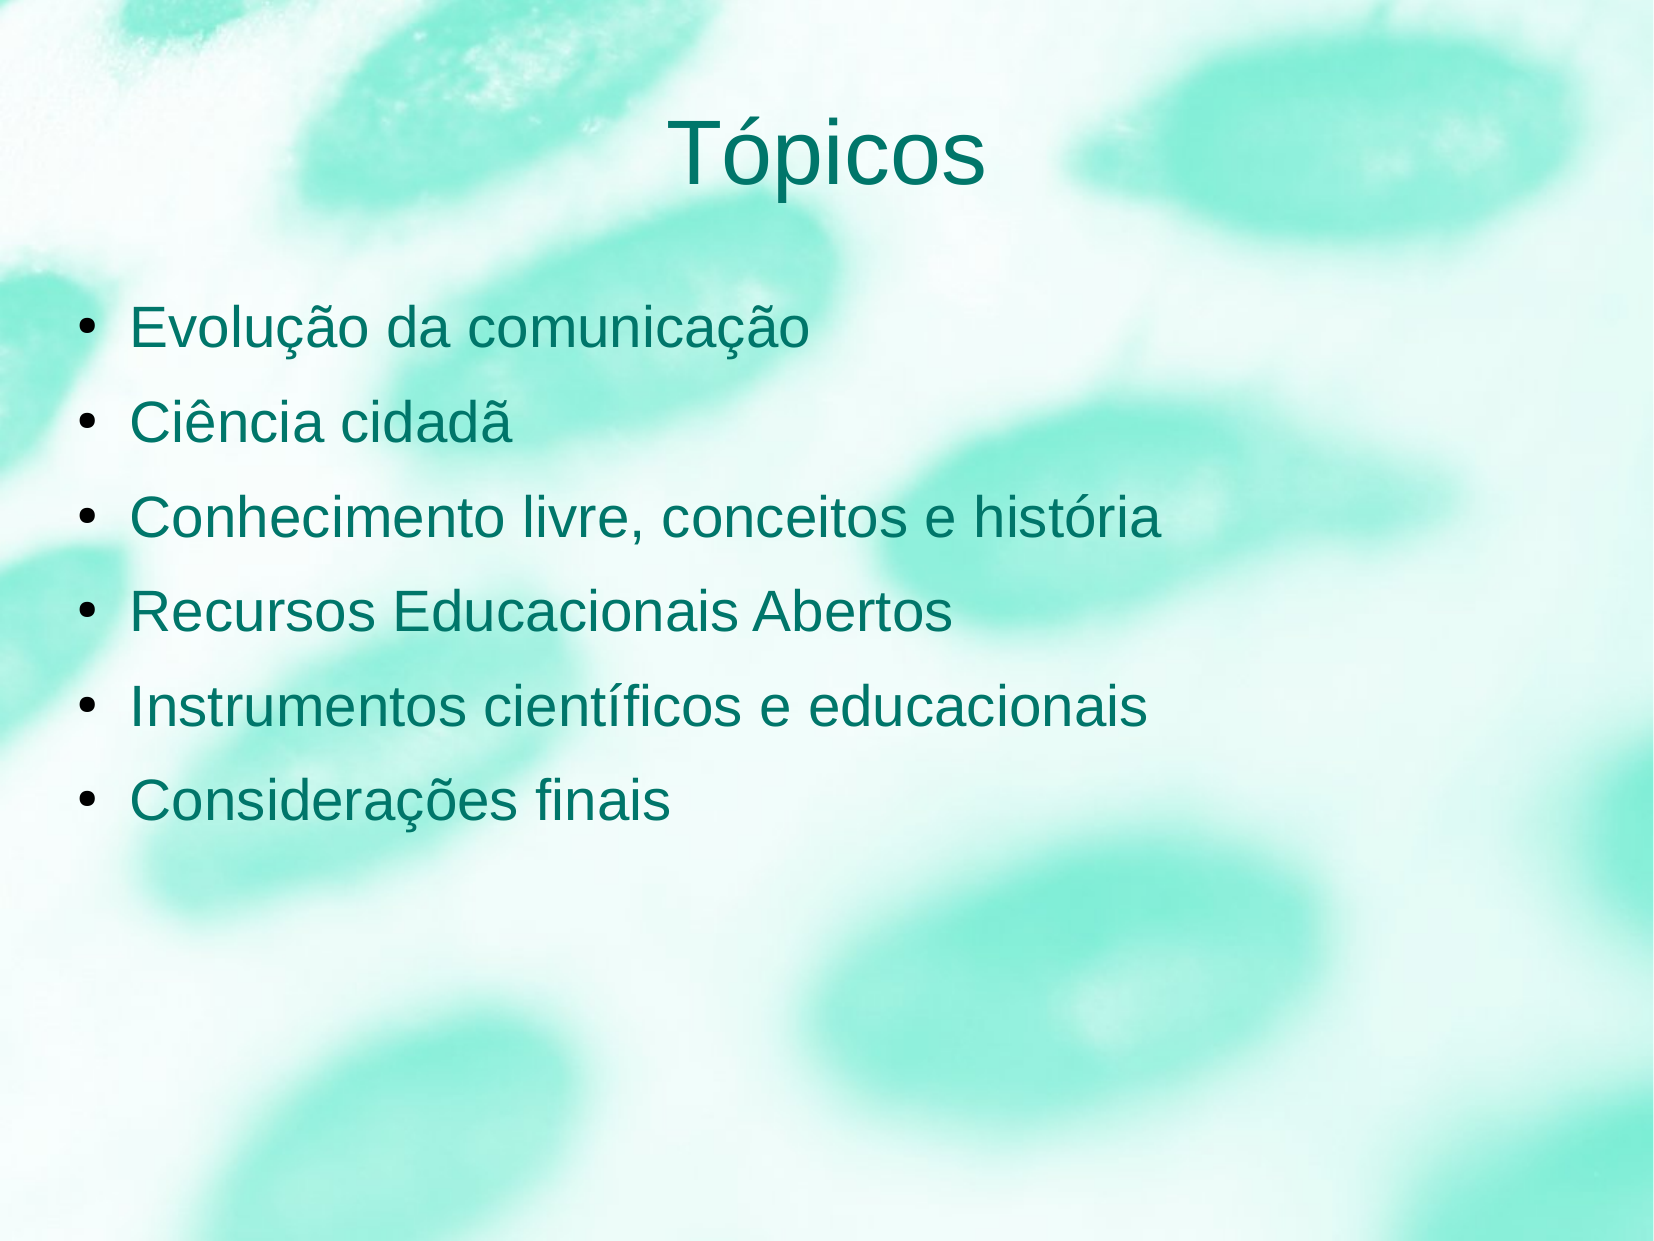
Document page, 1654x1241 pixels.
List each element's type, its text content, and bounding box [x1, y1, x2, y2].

picture [0, 0, 1654, 1241]
list Evolução da comunicação Ciência cidadã Conhecimento livre, conceitos e história Recursos Educacionais Abertos Instrumentos científicos e educacionais Considerações finais [59, 295, 1506, 1152]
title Tópicos [82, 49, 1571, 257]
